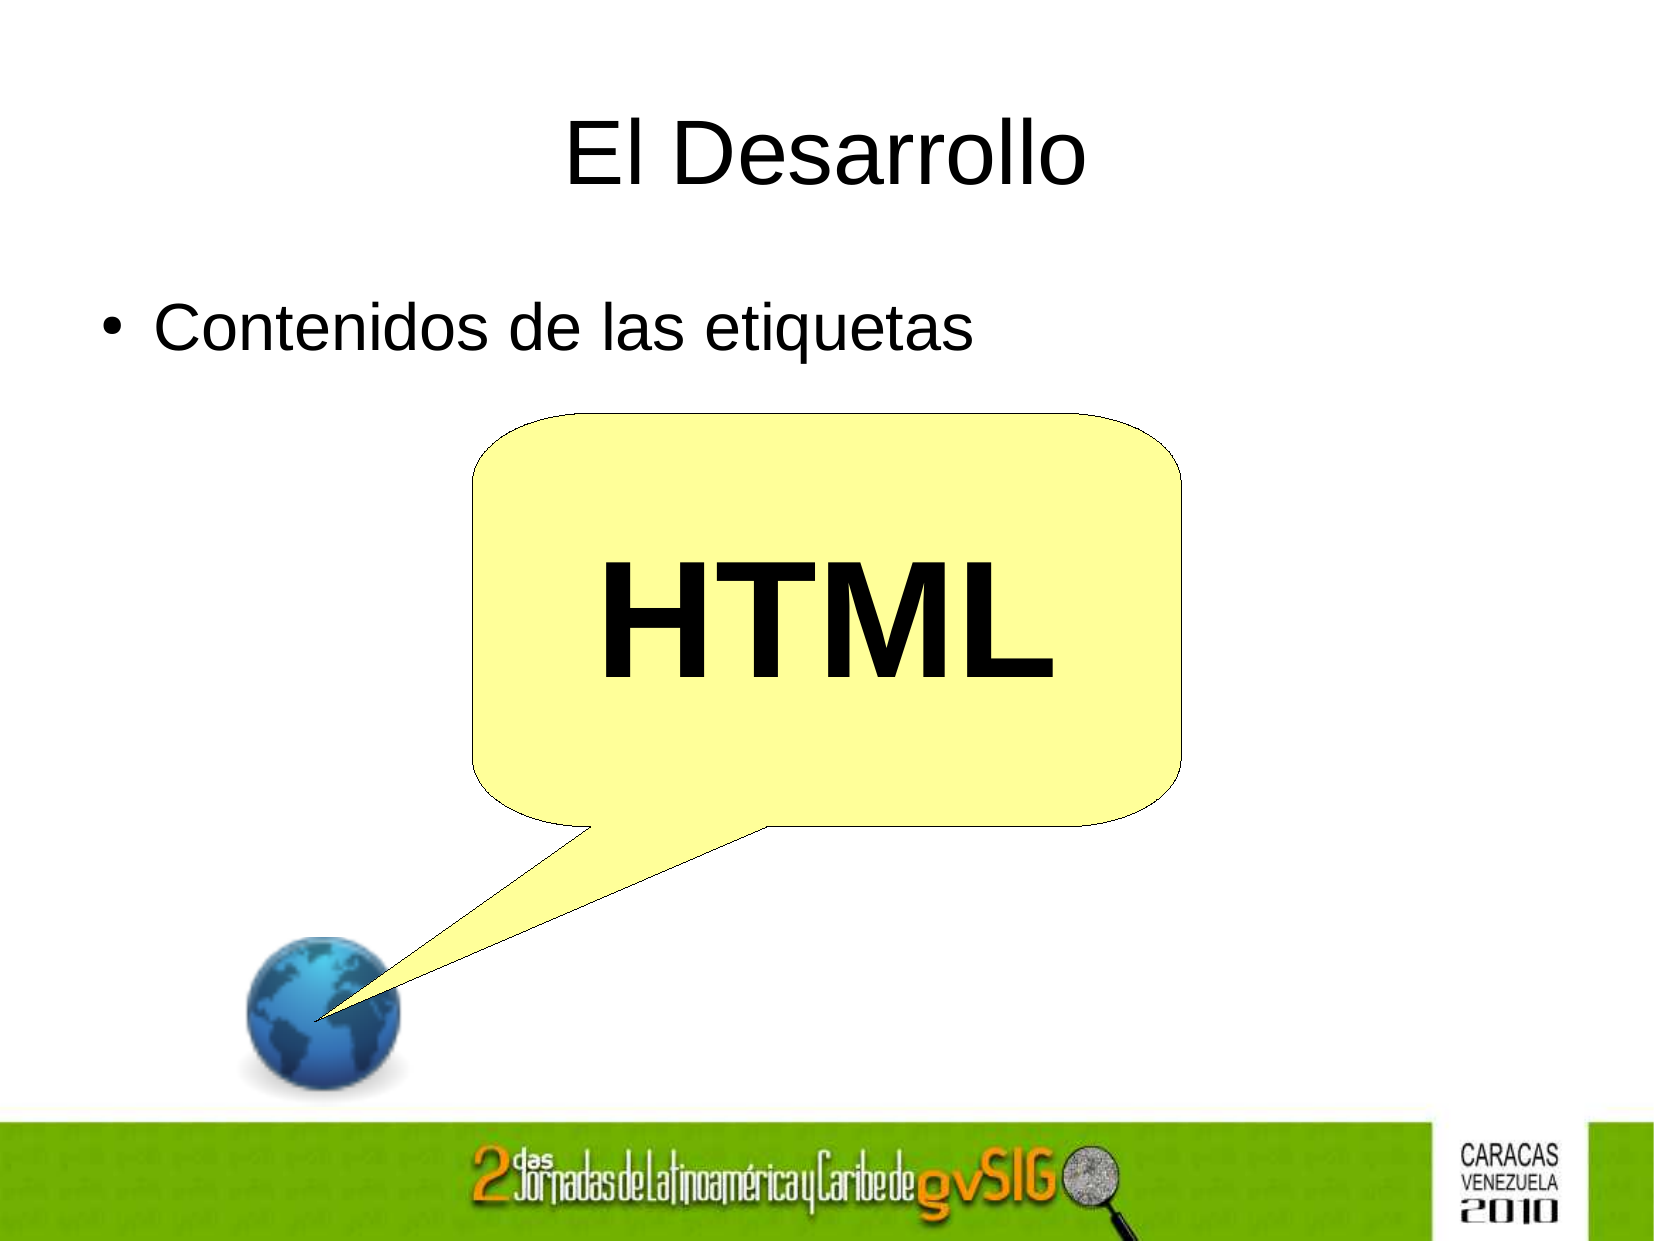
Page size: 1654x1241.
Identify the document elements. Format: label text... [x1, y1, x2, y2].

title El Desarrollo [82, 56, 1571, 250]
picture [0, 0, 1654, 1241]
list Contenidos de las etiquetas [82, 290, 1571, 1094]
text_box HTML [314, 413, 1182, 1022]
